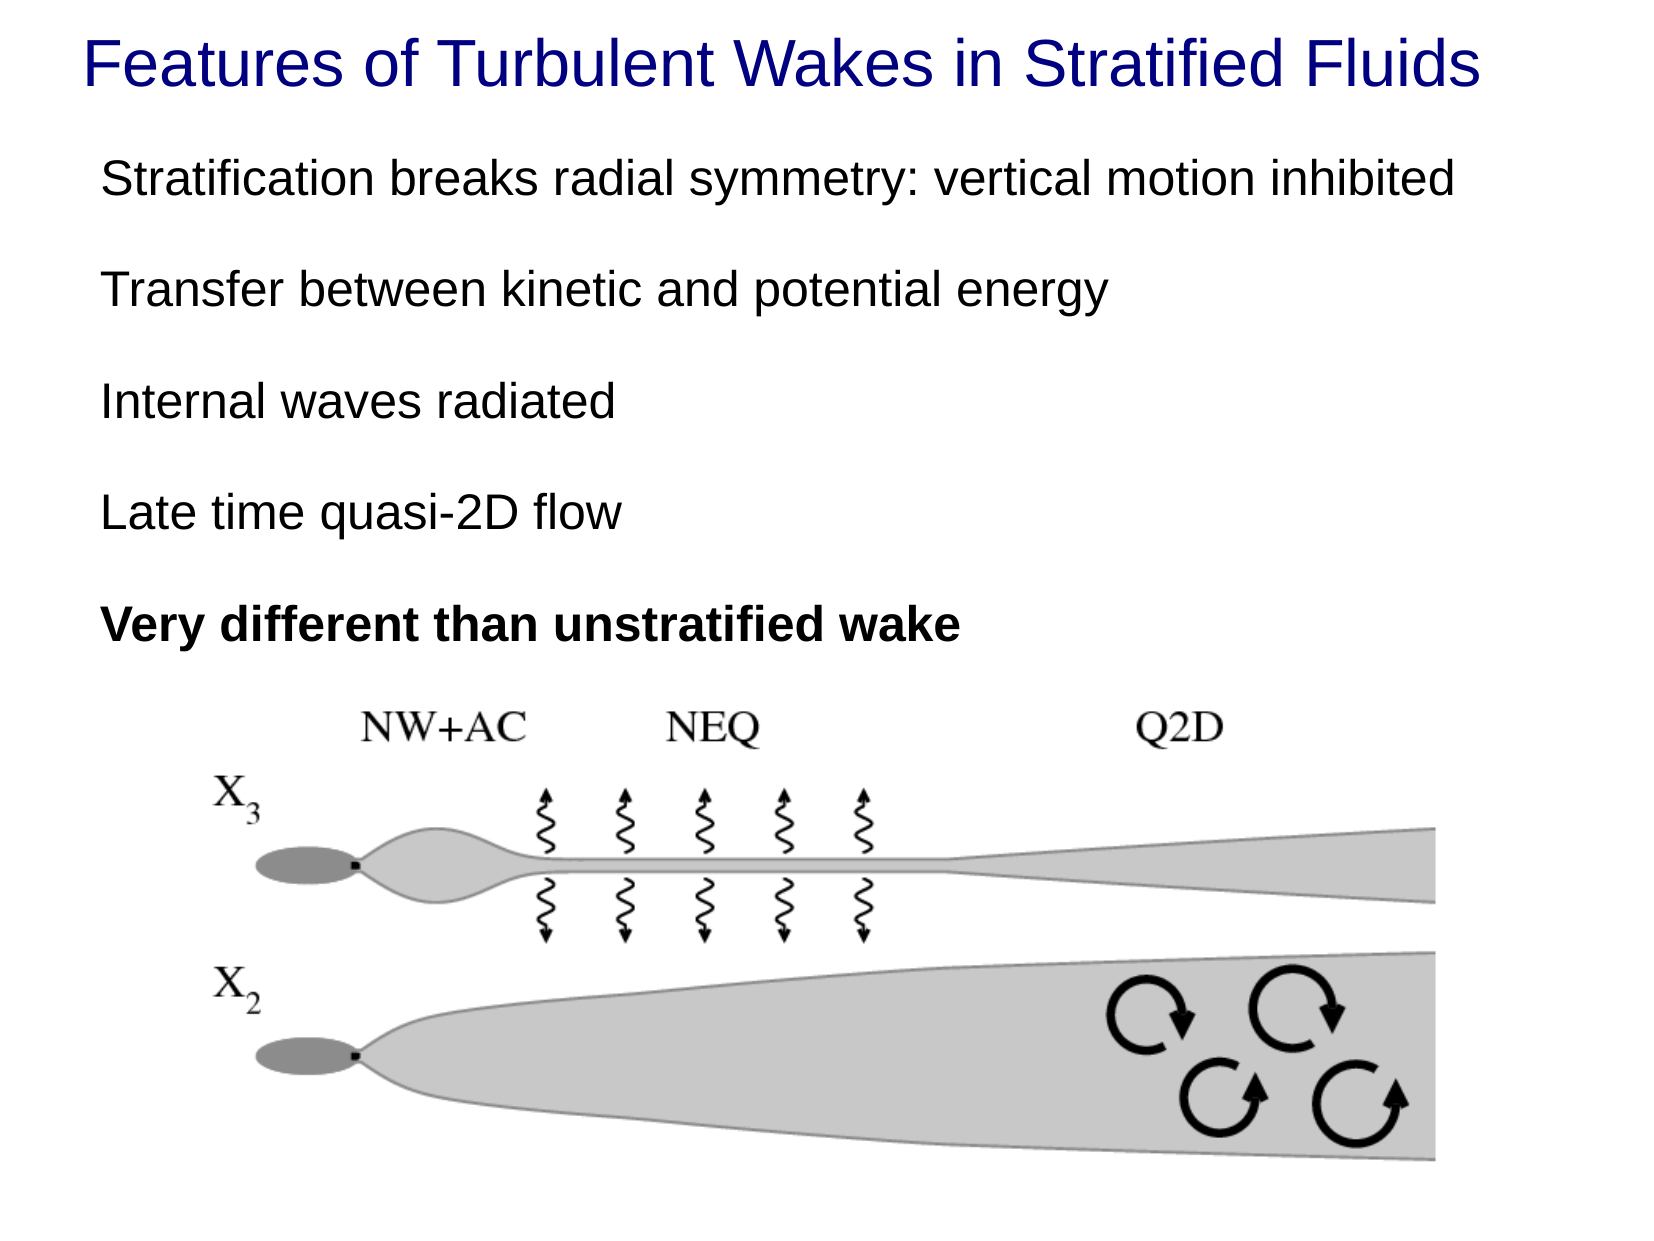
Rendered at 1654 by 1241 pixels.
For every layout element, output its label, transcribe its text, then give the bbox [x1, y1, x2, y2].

title Features of Turbulent Wakes in Stratified Fluids [82, 7, 1613, 120]
list Stratification breaks radial symmetry: vertical motion inhibited Transfer between kinetic and potential energy Internal waves radiated Late time quasi-2D flow Very different than unstratified wake [82, 149, 1571, 1163]
picture [211, 707, 1439, 1163]
